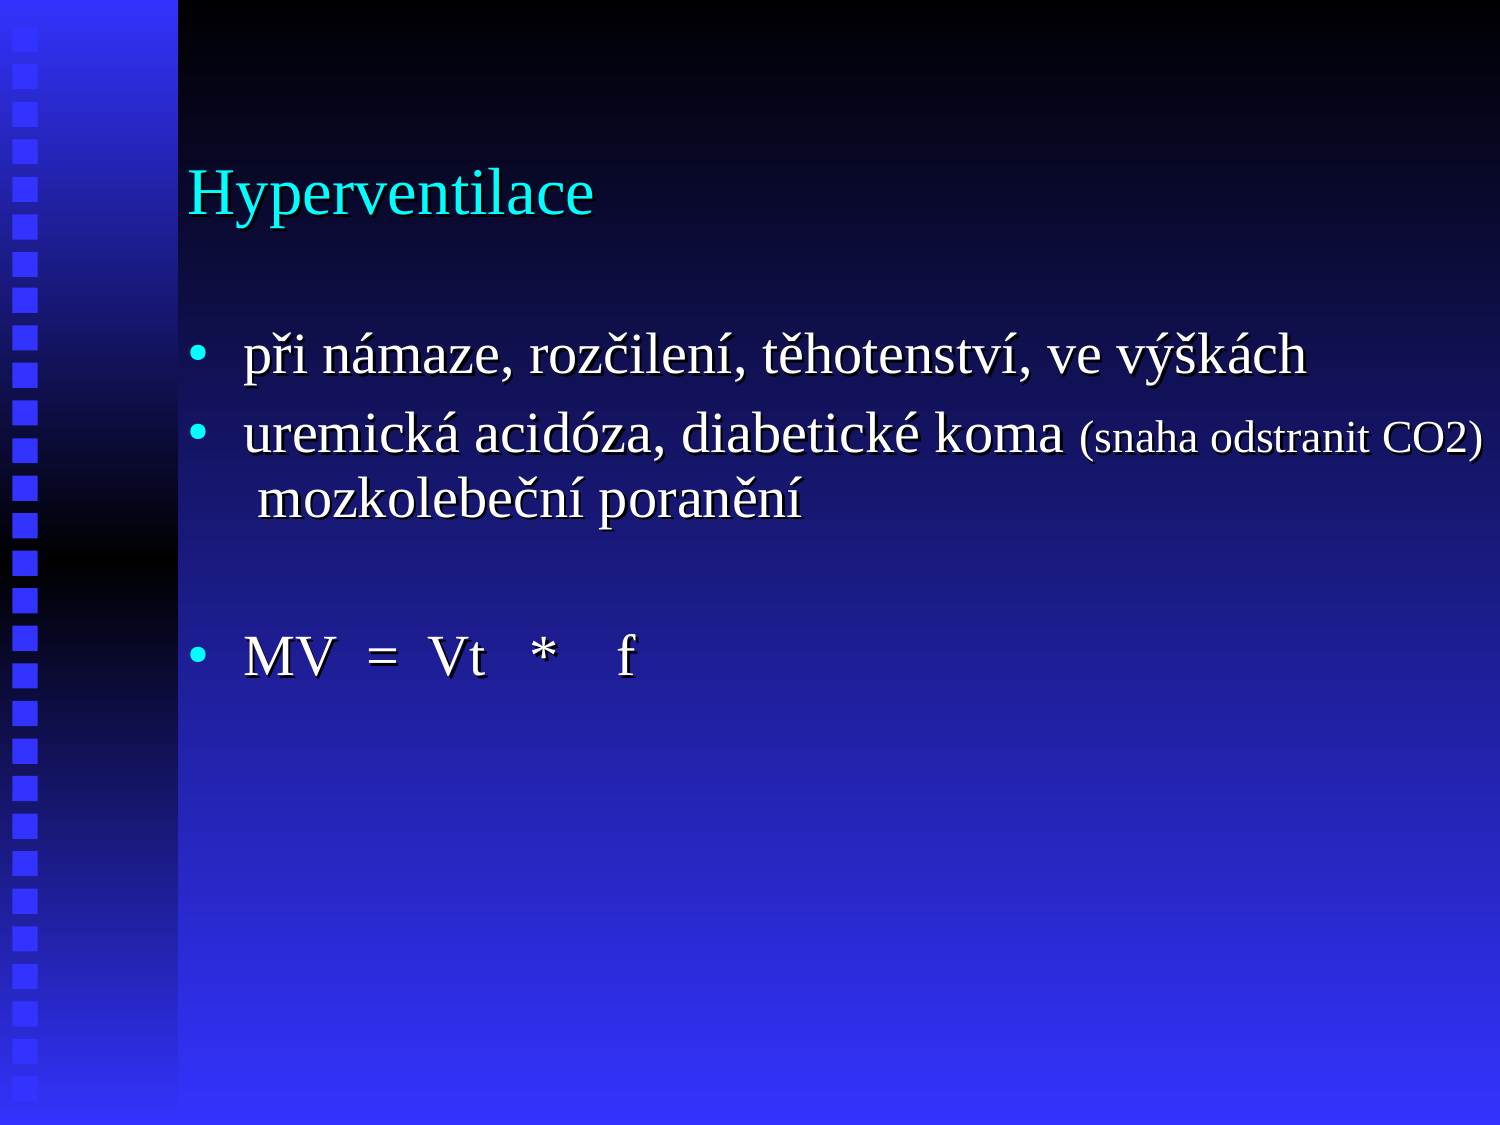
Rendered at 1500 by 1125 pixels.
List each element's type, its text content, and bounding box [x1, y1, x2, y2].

title Hyperventilace [187, 99, 1463, 288]
list při námaze, rozčilení, těhotenství, ve výškách uremická acidóza, diabetické koma (snaha odstranit CO2) mozkolebeční poranění MV = Vt * f [187, 324, 1500, 1001]
